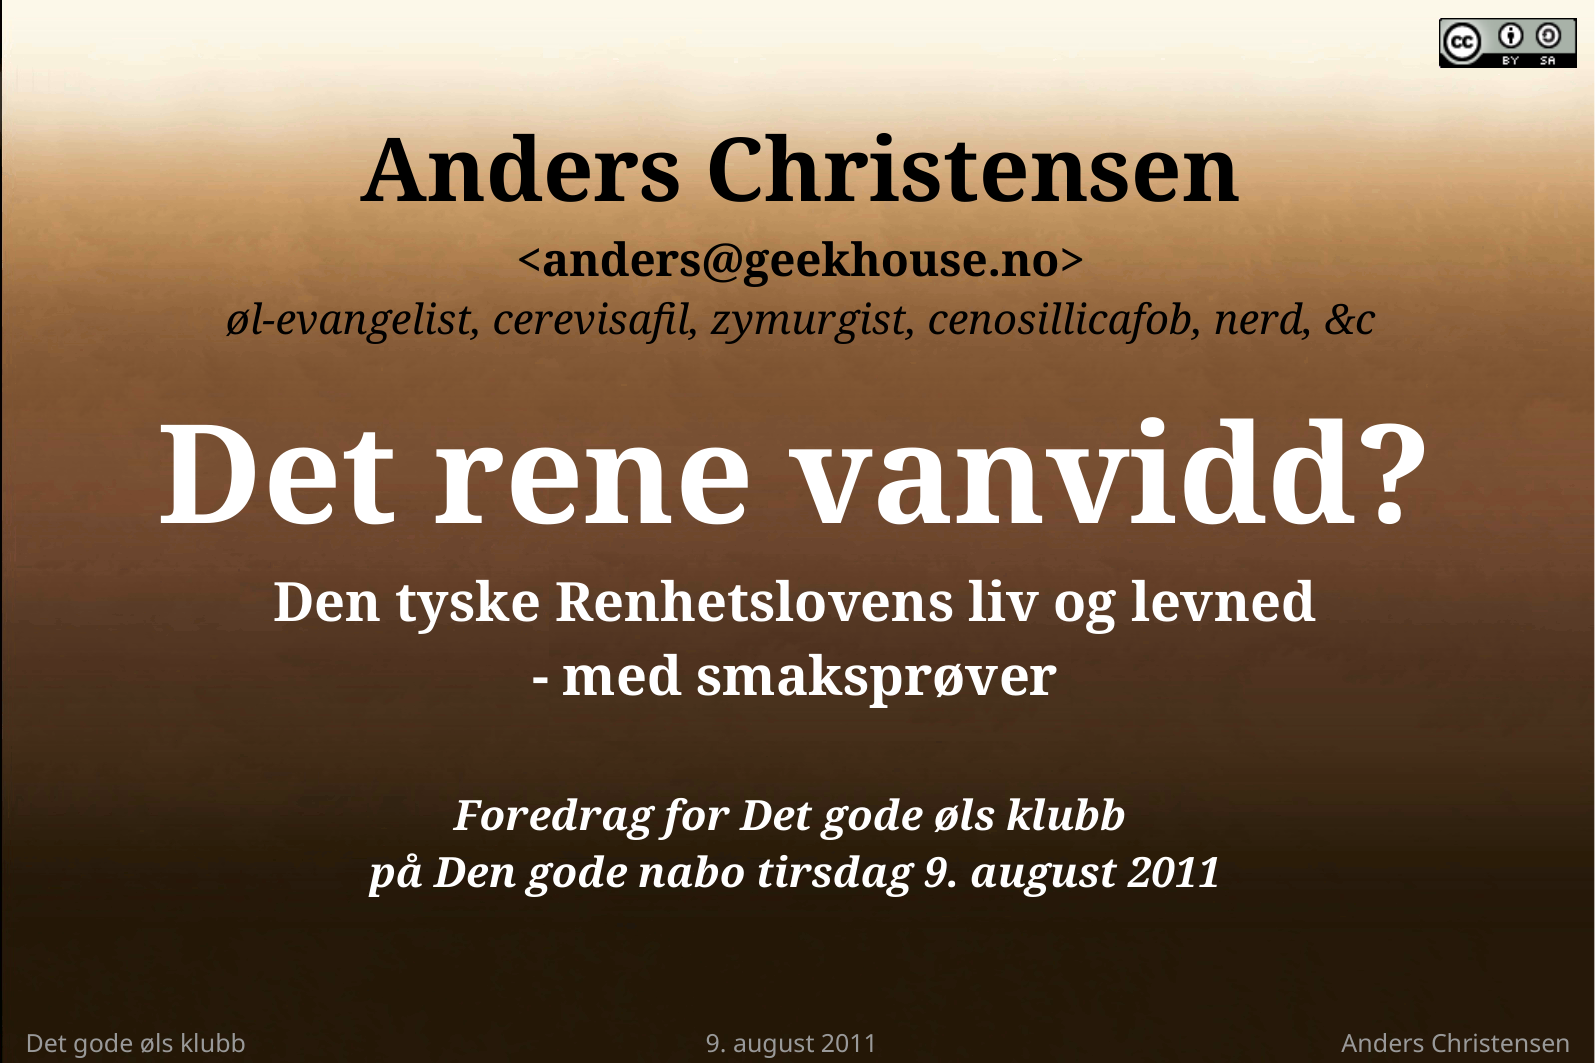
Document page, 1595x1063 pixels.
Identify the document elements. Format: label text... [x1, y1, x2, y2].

picture [0, 0, 1595, 1063]
title Det rene vanvidd? Den tyske Renhetslovens liv og levned - med smaksprøver Foredrag for Det gode øls klubb på Den gode nabo tirsdag 9. august 2011 [77, 376, 1513, 934]
title Anders Christensen <anders@geekhouse.no> øl-evangelist, cerevisafil, zymurgist, cenosillicafob, nerd, &c [83, 107, 1519, 328]
